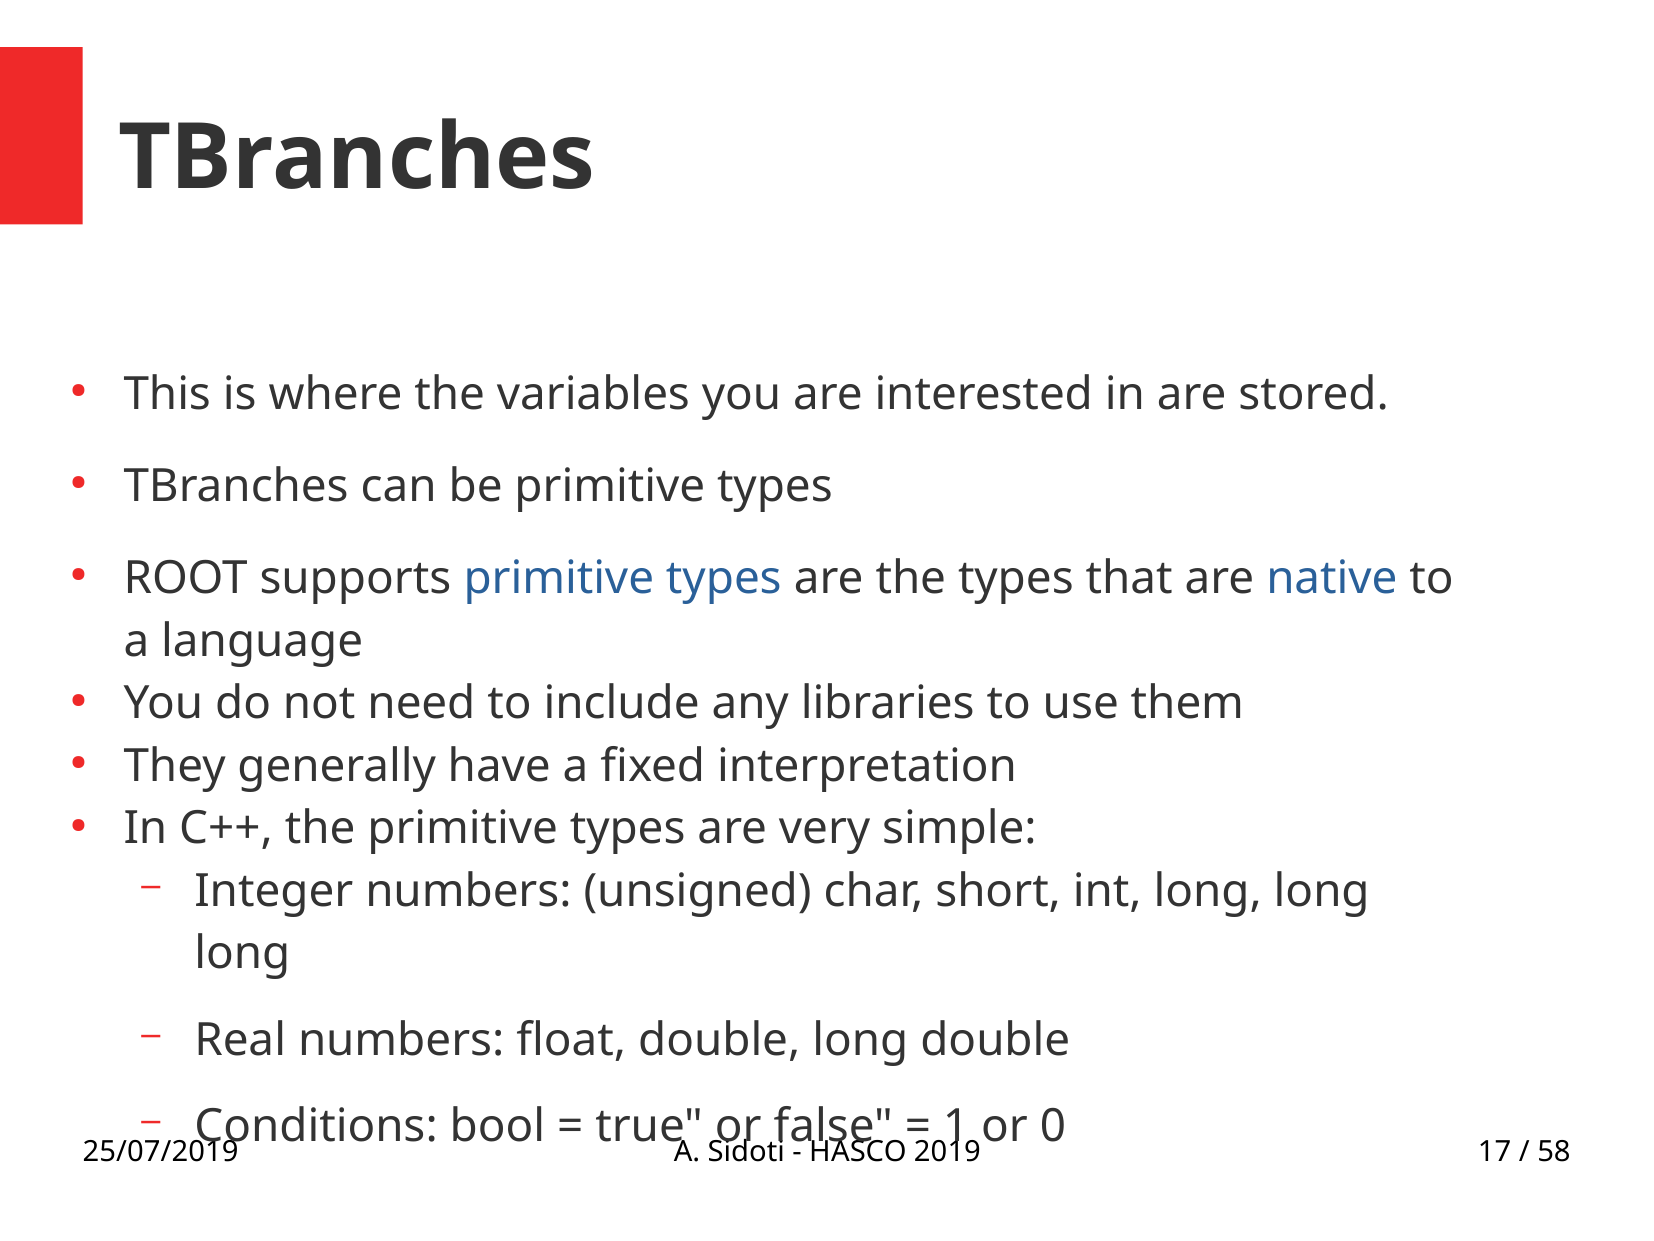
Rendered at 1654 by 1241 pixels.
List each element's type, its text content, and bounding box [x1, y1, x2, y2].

list This is where the variables you are interested in are stored. TBranches can be primitive types ROOT supports primitive types are the types that are native to a language You do not need to include any libraries to use them They generally have a fixed interpretation In C++, the primitive types are very simple: Integer numbers: (unsigned) char, short, int, long, long long Real numbers: float, double, long double Conditions: bool = true" or false" = 1 or 0 [52, 360, 1471, 1081]
title TBranches [118, 49, 1571, 257]
